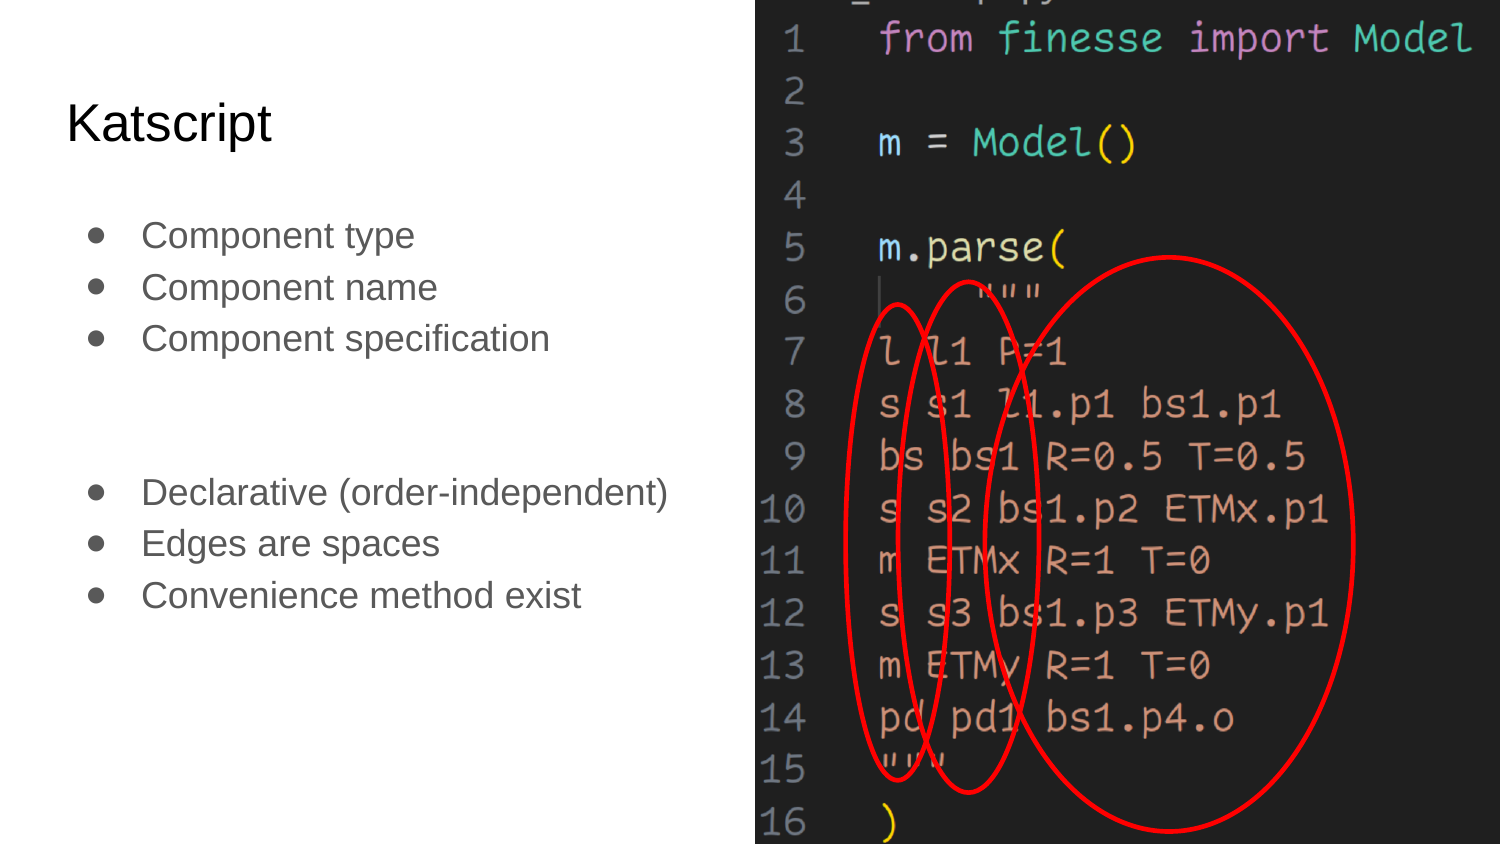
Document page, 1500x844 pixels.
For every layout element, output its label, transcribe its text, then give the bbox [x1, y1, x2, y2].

list Component type Component name Component specification Declarative (order-independent) Edges are spaces Convenience method exist [51, 189, 750, 750]
title Katscript [51, 72, 755, 167]
picture [755, 0, 1500, 844]
